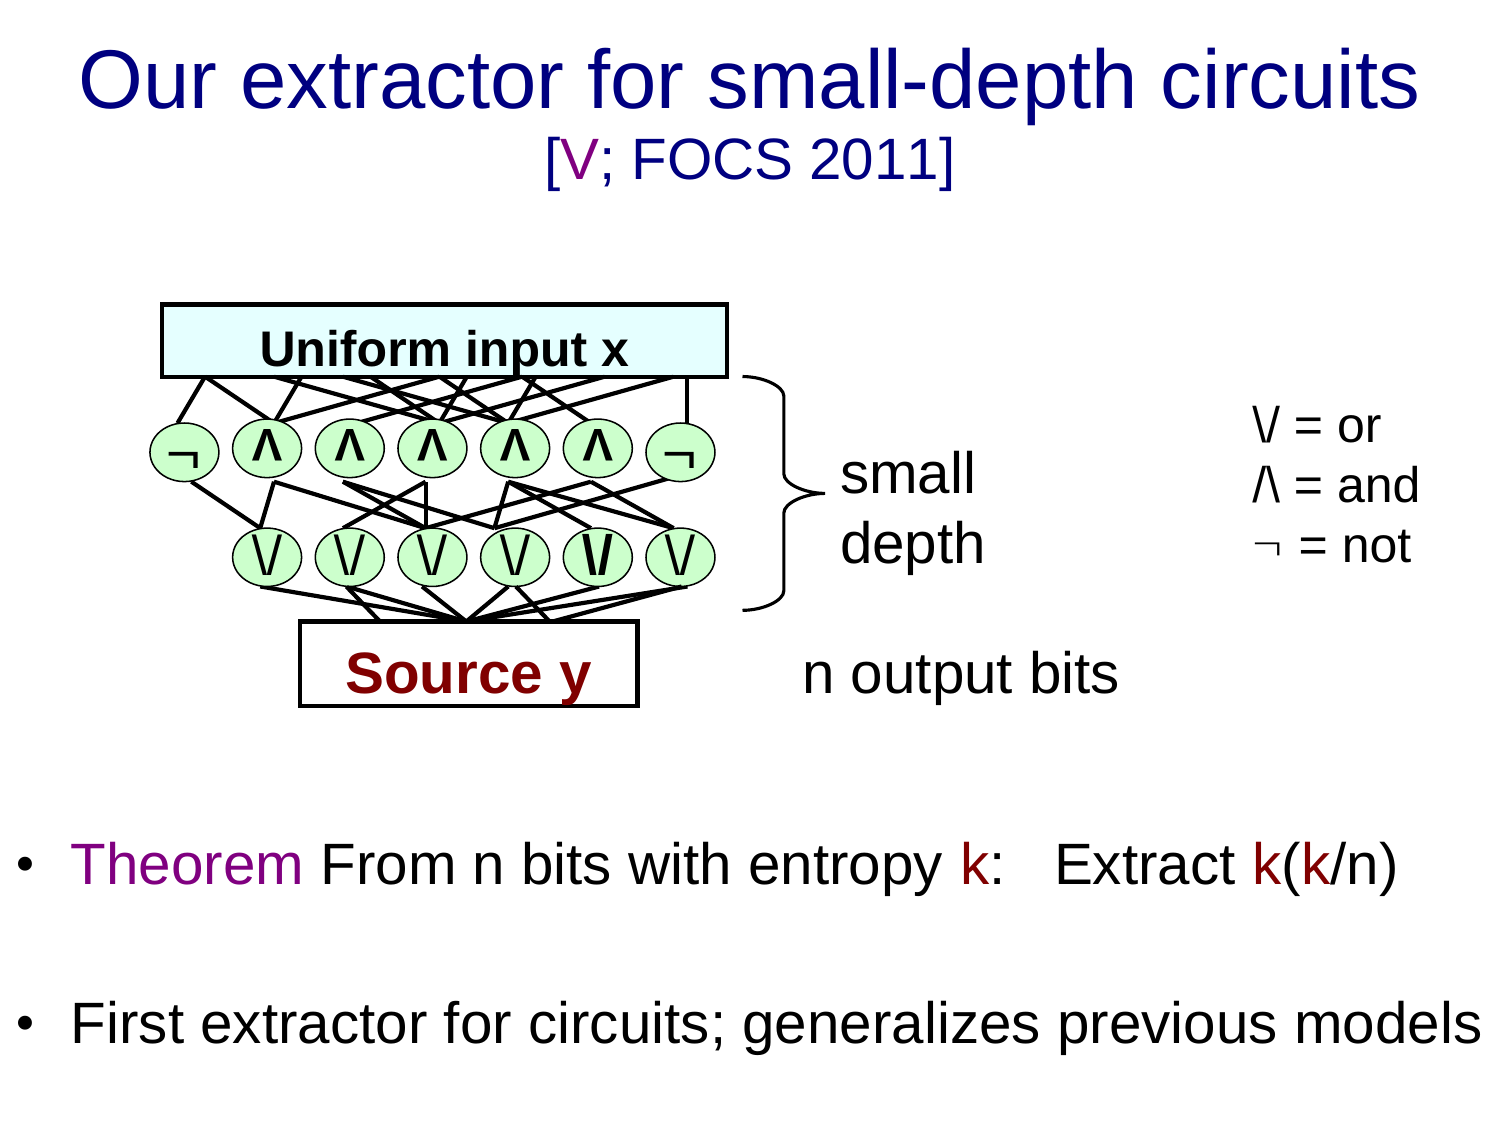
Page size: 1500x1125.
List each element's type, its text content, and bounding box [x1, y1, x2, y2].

text_box /\ [646, 528, 715, 587]
text_box \/ = or /\ = and  = not [1237, 385, 1463, 581]
text_box Source y [299, 621, 638, 706]
text_box /\ [563, 528, 633, 587]
text_box V [563, 419, 633, 478]
text_box /\ [397, 528, 467, 587]
text_box V [232, 419, 302, 478]
title Our extractor for small-depth circuits [V; FOCS 2011] [0, 25, 1500, 200]
list Theorem From n bits with entropy k: Extract k(k/n) First extractor for circuits; generalizes previous models [0, 200, 1500, 1125]
text_box /\ [232, 528, 302, 587]
text_box small depth [825, 427, 1129, 583]
text_box /\ [480, 528, 550, 587]
text_box V [480, 419, 550, 478]
text_box  [149, 423, 219, 482]
text_box V [315, 419, 385, 478]
text_box  [646, 423, 715, 482]
text_box Uniform input x [161, 304, 727, 377]
text_box /\ [315, 528, 385, 587]
text_box n output bits [787, 627, 1163, 713]
text_box V [397, 419, 467, 478]
